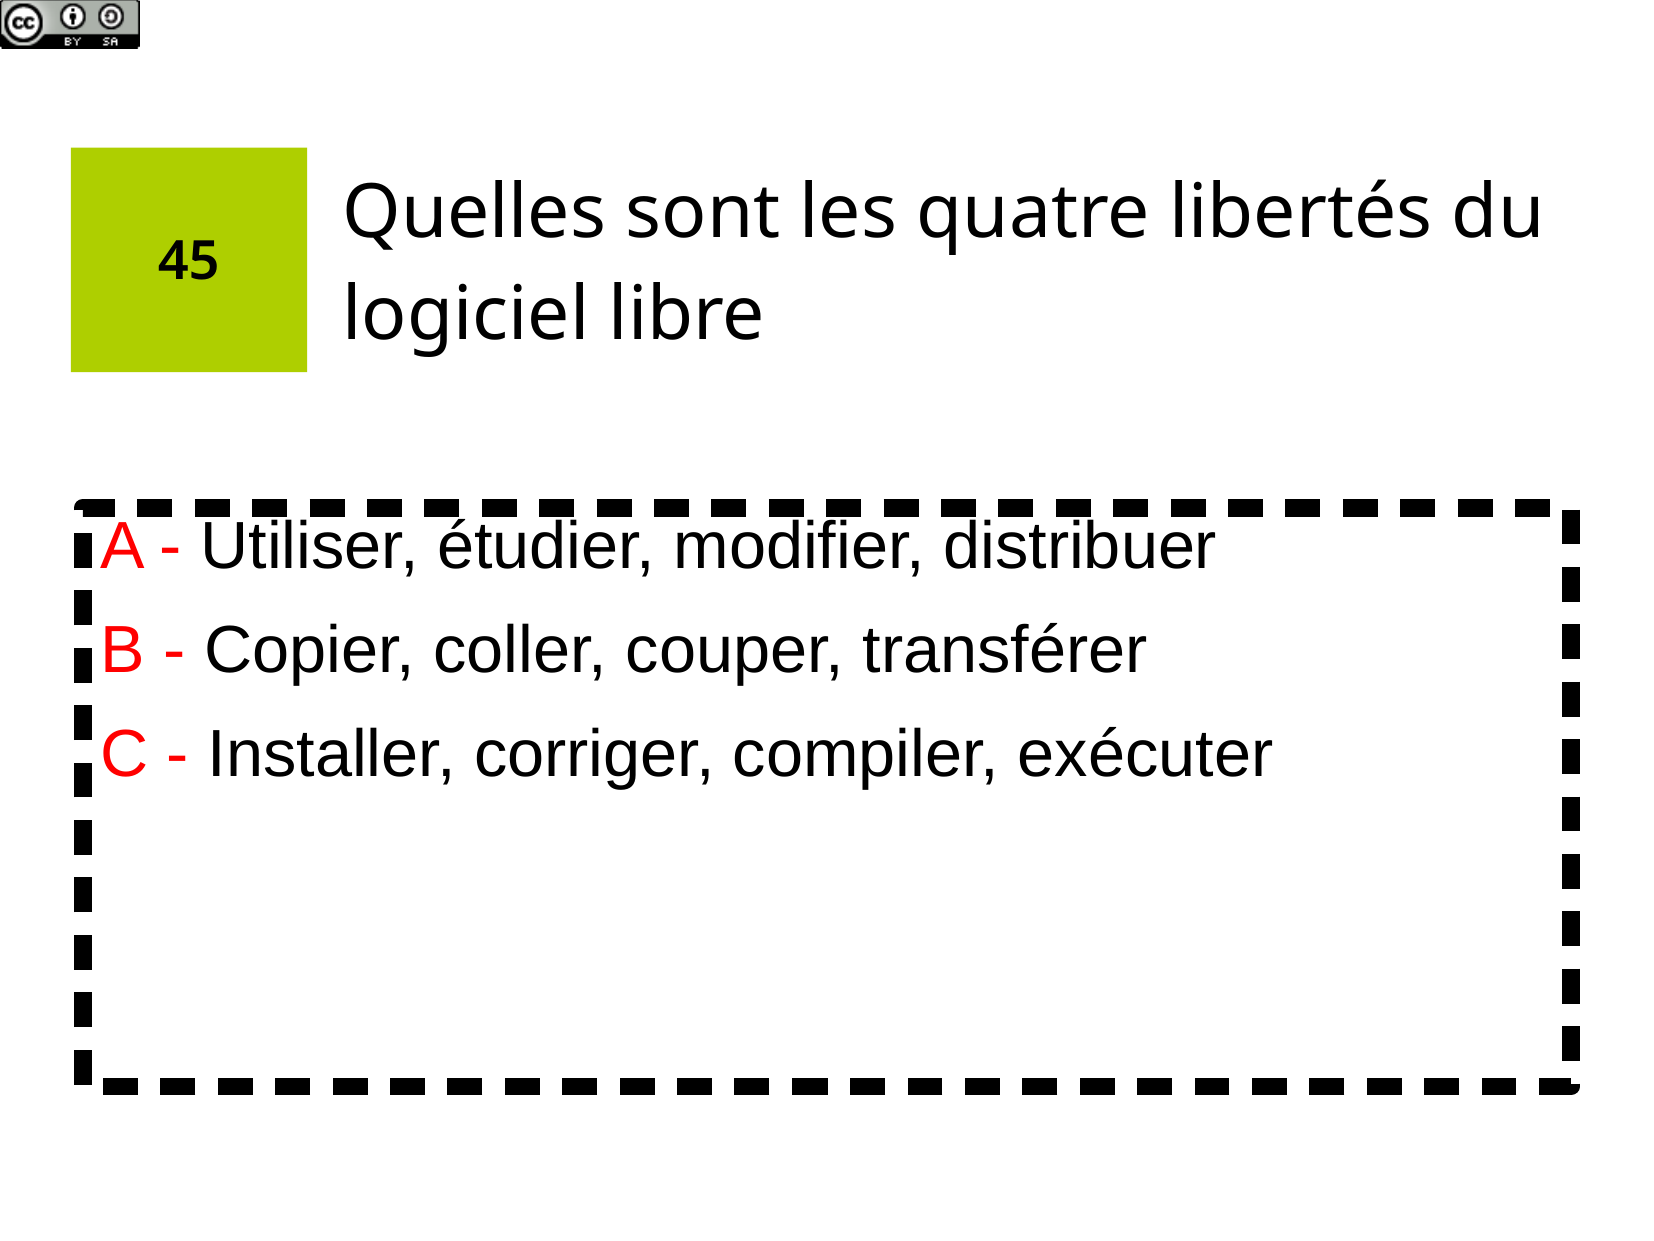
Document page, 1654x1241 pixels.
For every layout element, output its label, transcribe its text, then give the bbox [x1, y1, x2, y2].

list Utiliser, étudier, modifier, distribuer Copier, coller, couper, transférer Installer, corriger, compiler, exécuter [82, 507, 1571, 1087]
title Quelles sont les quatre libertés du logiciel libre [342, 59, 1571, 461]
picture [0, 0, 140, 49]
